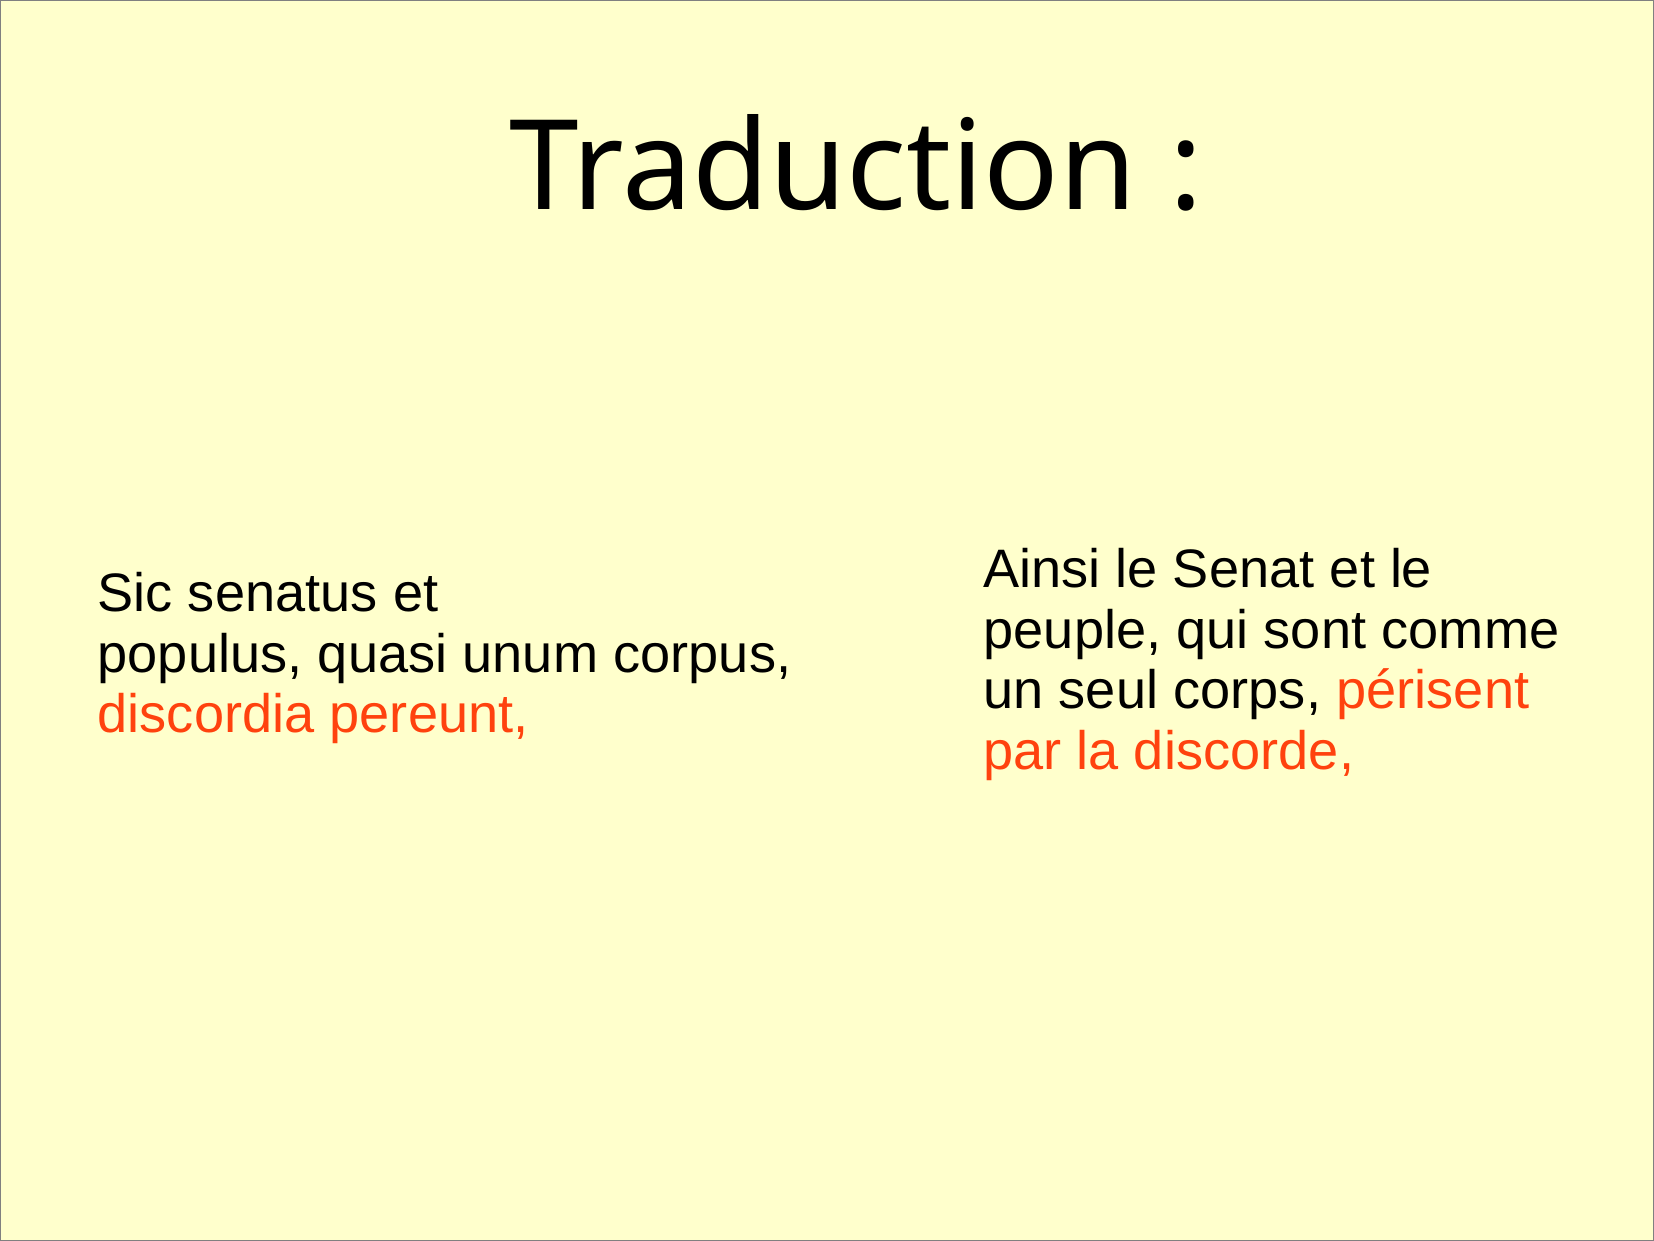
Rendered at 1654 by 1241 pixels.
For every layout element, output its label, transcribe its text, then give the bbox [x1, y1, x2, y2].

text_box [0, 0, 1654, 1241]
text_box Ainsi le Senat et le peuple, qui sont comme un seul corps, périsent par la discorde, [968, 531, 1619, 789]
text_box Traduction : [366, 68, 1347, 258]
text_box Sic senatus et populus, quasi unum corpus, discordia pereunt, [82, 555, 827, 815]
